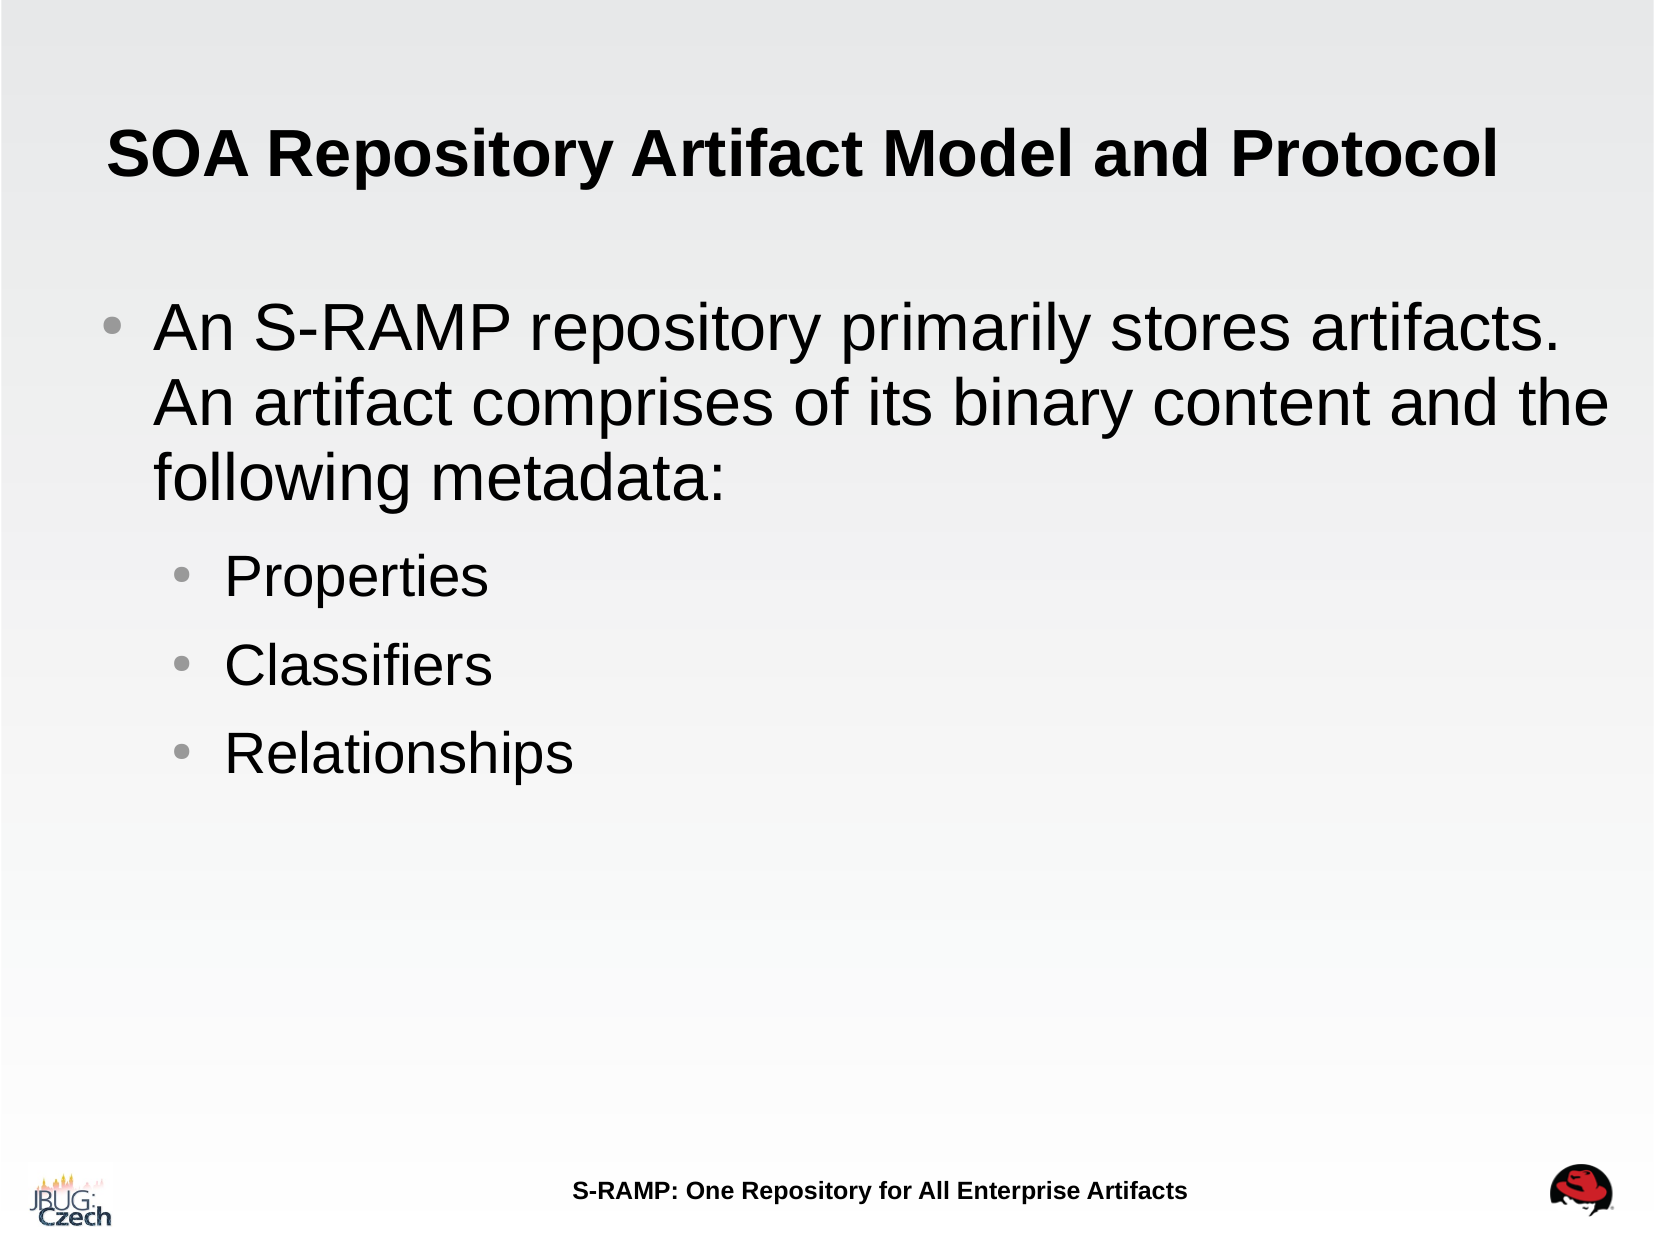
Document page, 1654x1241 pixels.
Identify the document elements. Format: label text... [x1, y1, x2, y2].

title SOA Repository Artifact Model and Protocol [82, 49, 1571, 257]
list An S-RAMP repository primarily stores artifacts. An artifact comprises of its binary content and the following metadata: Properties Classifiers Relationships [82, 290, 1654, 1109]
picture [1, 0, 1654, 1241]
